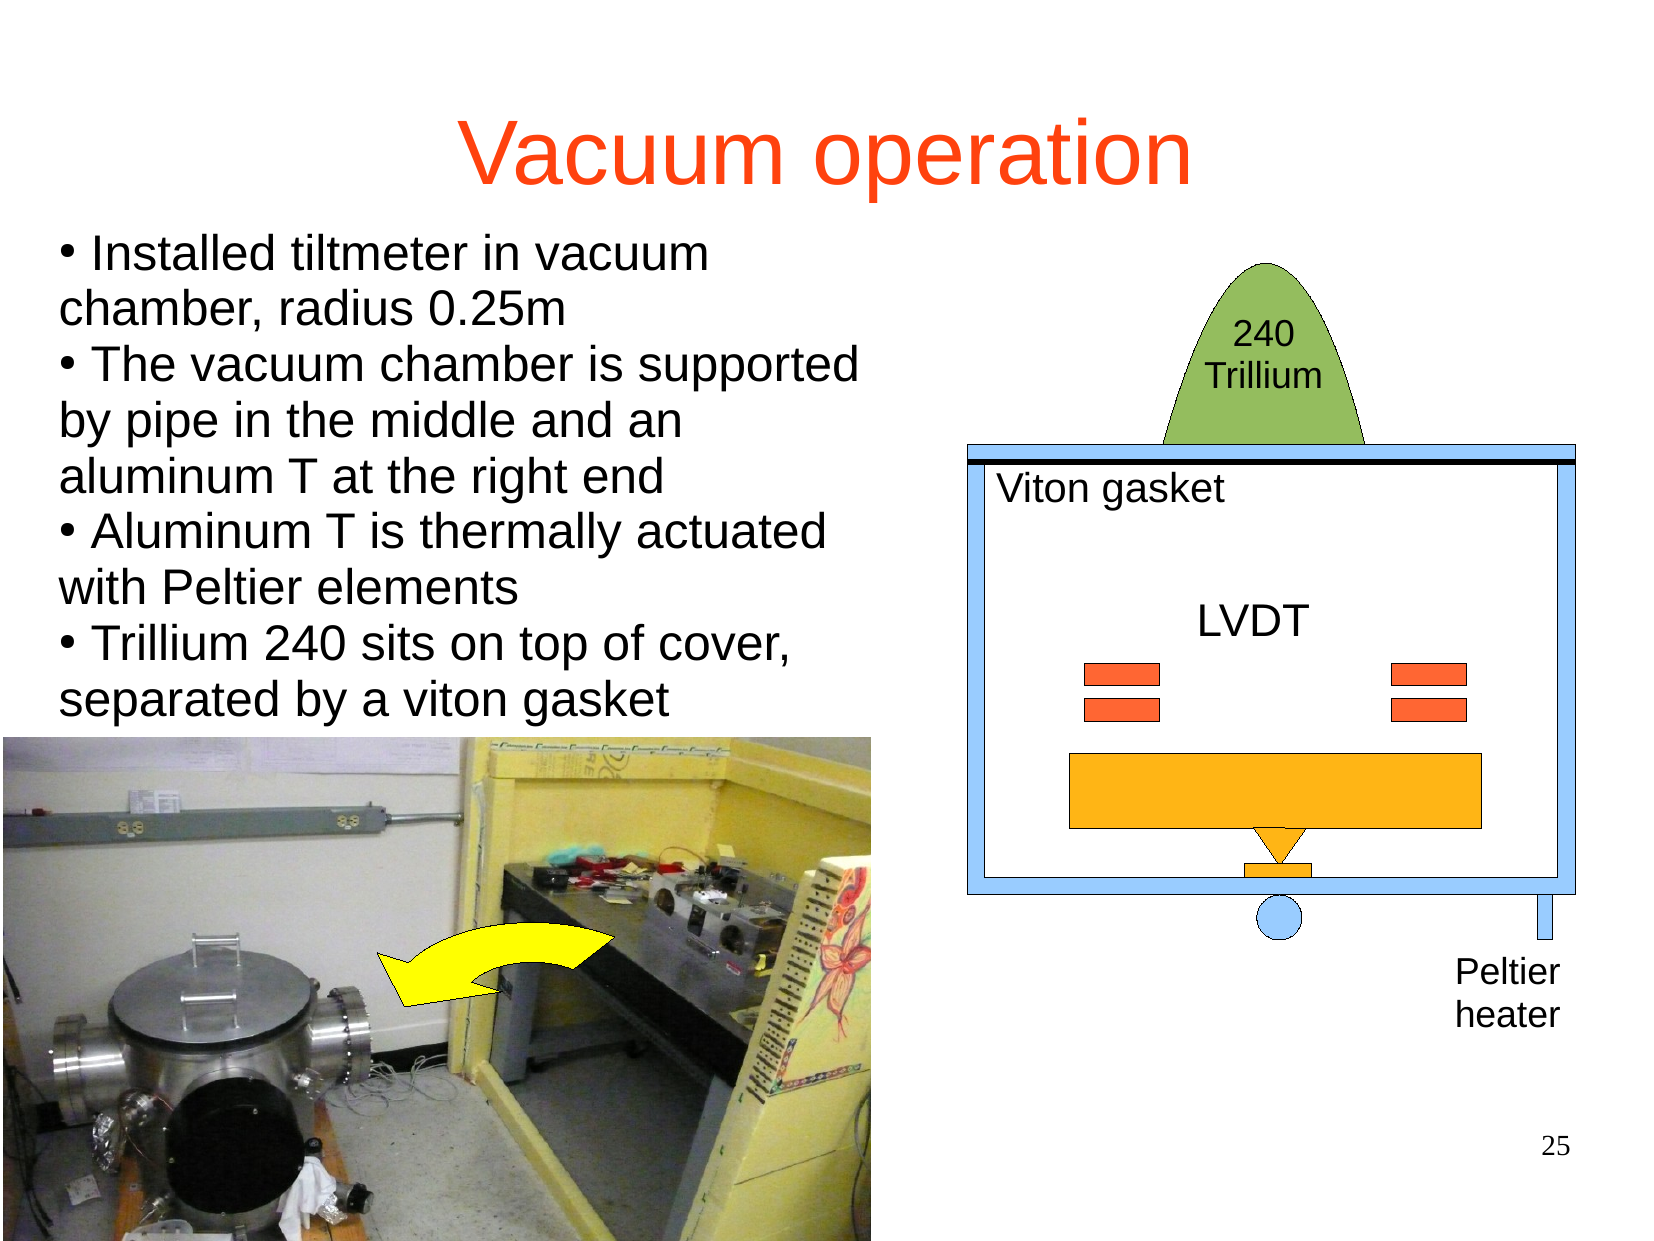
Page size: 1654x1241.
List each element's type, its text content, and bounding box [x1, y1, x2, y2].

picture [3, 737, 871, 1241]
text_box [967, 444, 1576, 940]
text_box Peltier heater [1440, 943, 1613, 1066]
text_box [1391, 698, 1467, 722]
text_box [377, 922, 615, 1007]
text_box 240 Trillium [1162, 263, 1366, 445]
text_box [1084, 698, 1160, 722]
text_box Installed tiltmeter in vacuum chamber, radius 0.25m The vacuum chamber is supported by pipe in the middle and an aluminum T at the right end Aluminum T is thermally actuated with Peltier elements Trillium 240 sits on top of cover, separated by a viton gasket [43, 217, 884, 735]
text_box LVDT [1181, 588, 1370, 655]
title Vacuum operation [82, 49, 1571, 257]
text_box [1084, 663, 1160, 686]
text_box Viton gasket [981, 457, 1274, 519]
text_box [1391, 663, 1467, 686]
